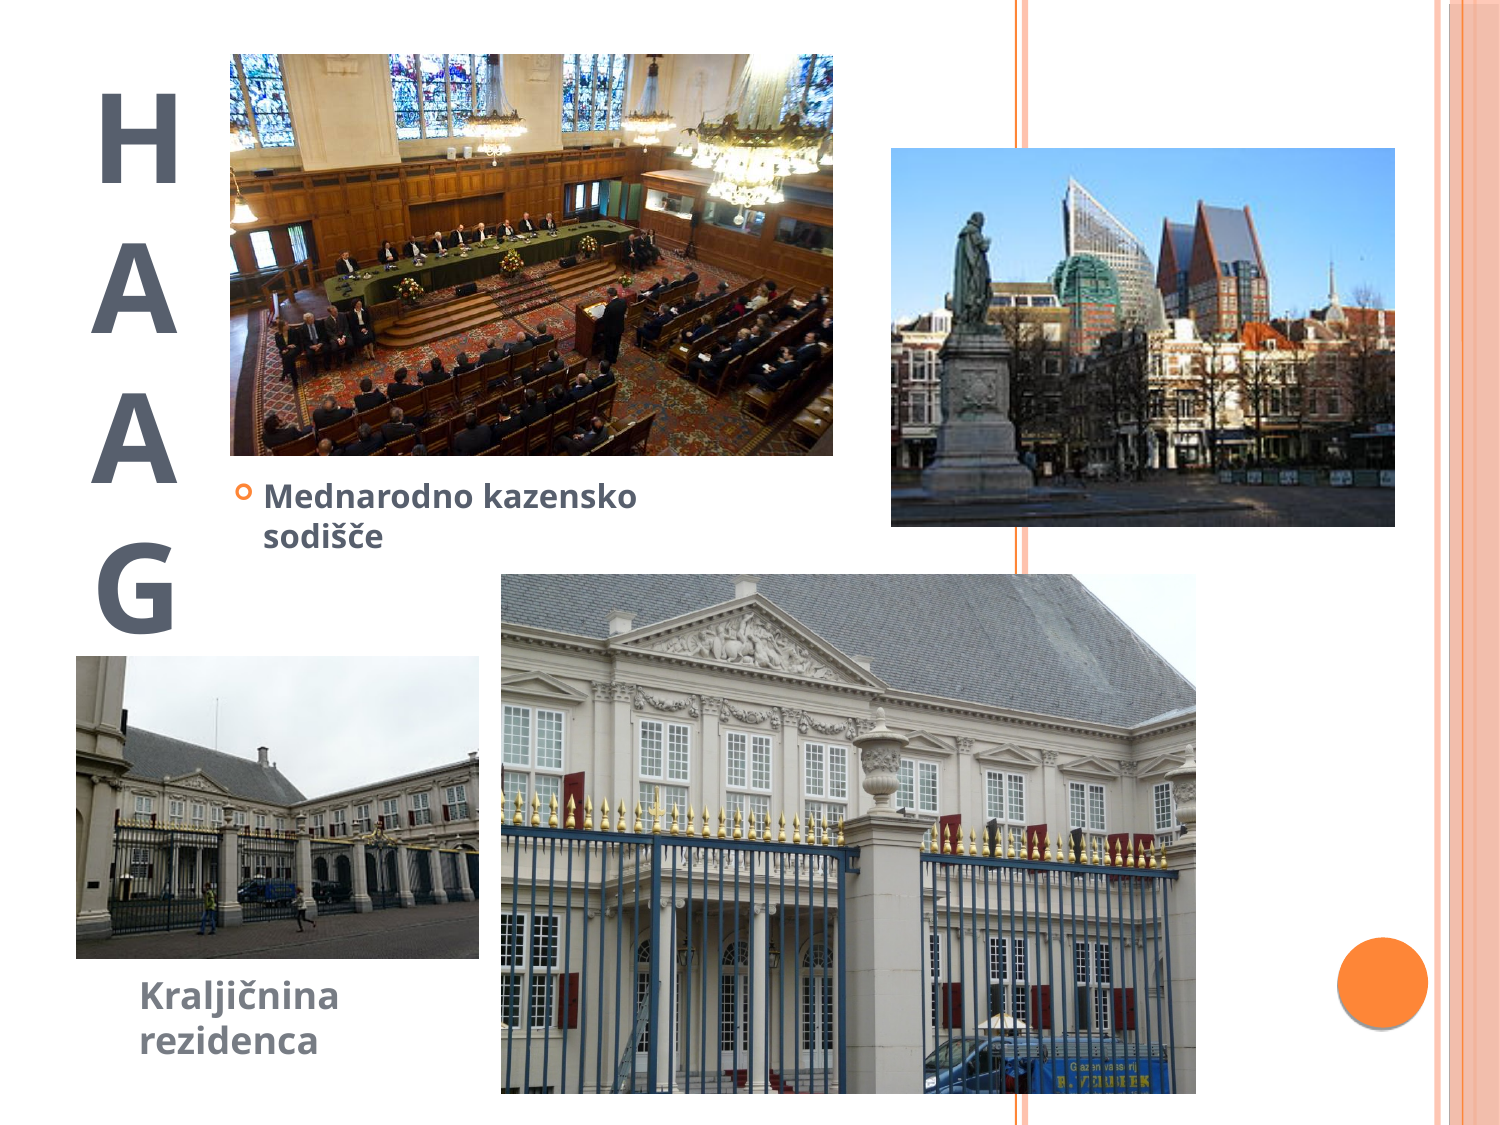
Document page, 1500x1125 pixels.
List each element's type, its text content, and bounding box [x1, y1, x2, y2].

picture [230, 54, 833, 456]
list Kraljičnina rezidenca [123, 964, 479, 1092]
list Mednarodno kazensko sodišče [218, 467, 718, 563]
picture [76, 656, 479, 959]
picture [891, 148, 1395, 528]
picture [501, 574, 1196, 1094]
title HAAG [76, 42, 201, 656]
